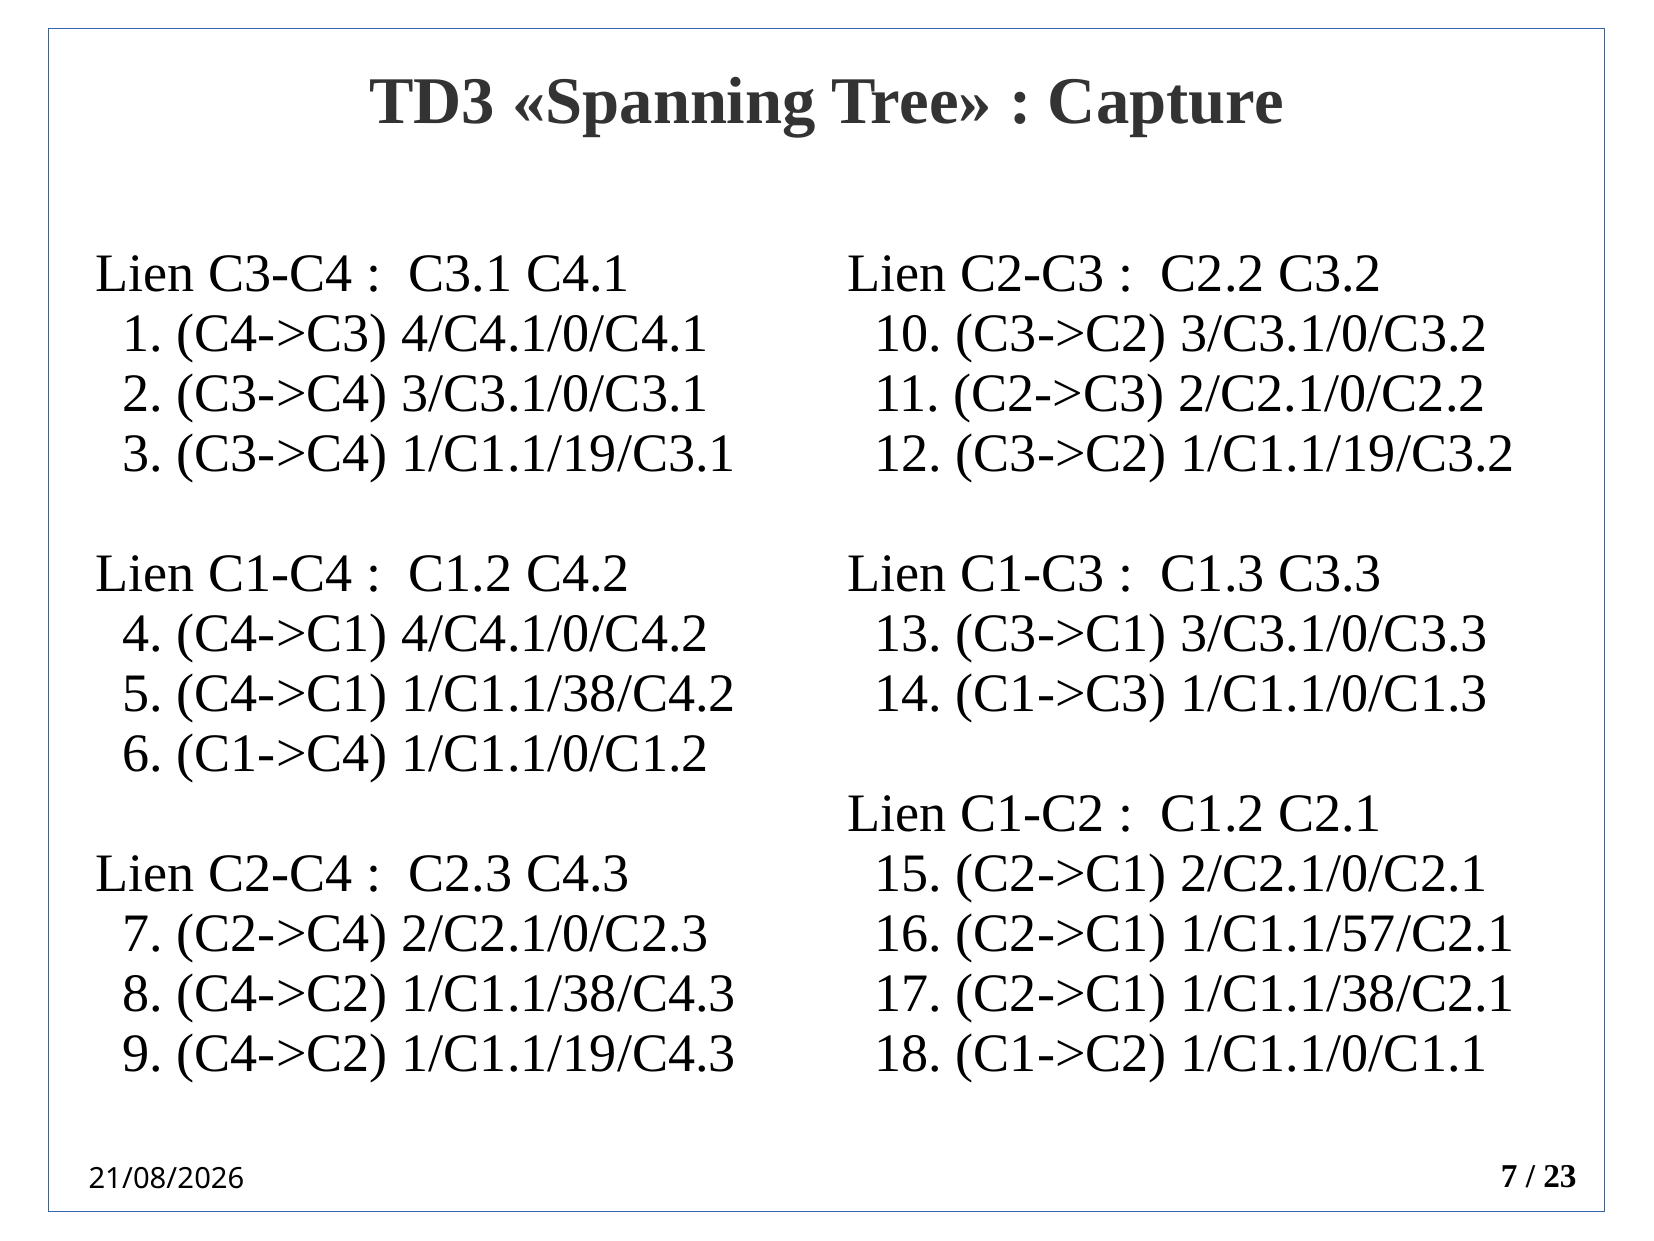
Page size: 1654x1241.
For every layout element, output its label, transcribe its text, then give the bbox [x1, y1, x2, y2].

list [88, 183, 1565, 1123]
text_box Lien C2-C3 : C2.2 C3.2 10. (C3->C2) 3/C3.1/0/C3.2 11. (C2->C3) 2/C2.1/0/C2.2 12. (C3->C2) 1/C1.1/19/C3.2 Lien C1-C3 : C1.3 C3.3 13. (C3->C1) 3/C3.1/0/C3.3 14. (C1->C3) 1/C1.1/0/C1.3 Lien C1-C2 : C1.2 C2.1 15. (C2->C1) 2/C2.1/0/C2.1 16. (C2->C1) 1/C1.1/57/C2.1 17. (C2->C1) 1/C1.1/38/C2.1 18. (C1->C2) 1/C1.1/0/C1.1 [832, 236, 1532, 1092]
title TD3 «Spanning Tree» : Capture [88, 61, 1565, 142]
text_box Lien C3-C4 : C3.1 C4.1 1. (C4->C3) 4/C4.1/0/C4.1 2. (C3->C4) 3/C3.1/0/C3.1 3. (C3->C4) 1/C1.1/19/C3.1 Lien C1-C4 : C1.2 C4.2 4. (C4->C1) 4/C4.1/0/C4.2 5. (C4->C1) 1/C1.1/38/C4.2 6. (C1->C4) 1/C1.1/0/C1.2 Lien C2-C4 : C2.3 C4.3 7. (C2->C4) 2/C2.1/0/C2.3 8. (C4->C2) 1/C1.1/38/C4.3 9. (C4->C2) 1/C1.1/19/C4.3 [80, 236, 752, 1092]
